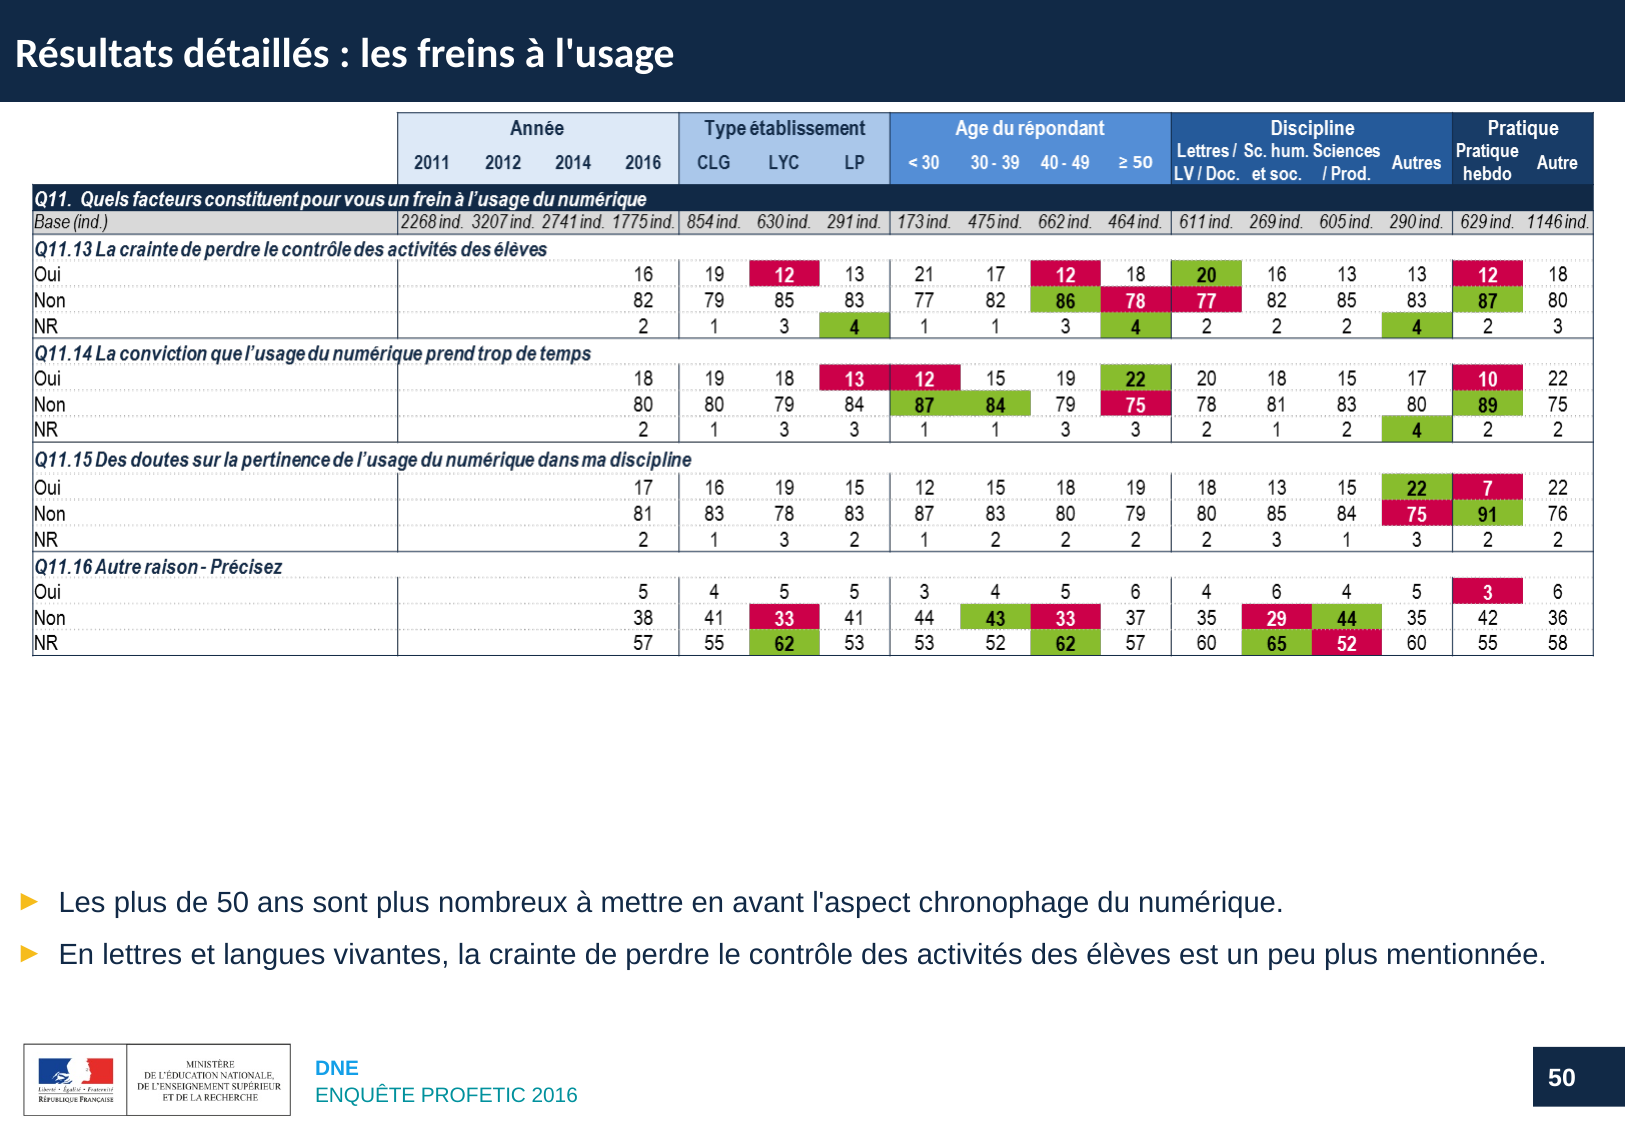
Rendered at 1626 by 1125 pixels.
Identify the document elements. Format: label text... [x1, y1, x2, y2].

picture [32, 108, 1594, 669]
text_box 50 [1533, 1046, 1625, 1107]
text_box Les plus de 50 ans sont plus nombreux à mettre en avant l'aspect chronophage du numérique. En lettres et langues vivantes, la crainte de perdre le contrôle des activités des élèves est un peu plus mentionnée. [0, 857, 1625, 973]
title Résultats détaillés : les freins à l'usage [0, 0, 1625, 102]
